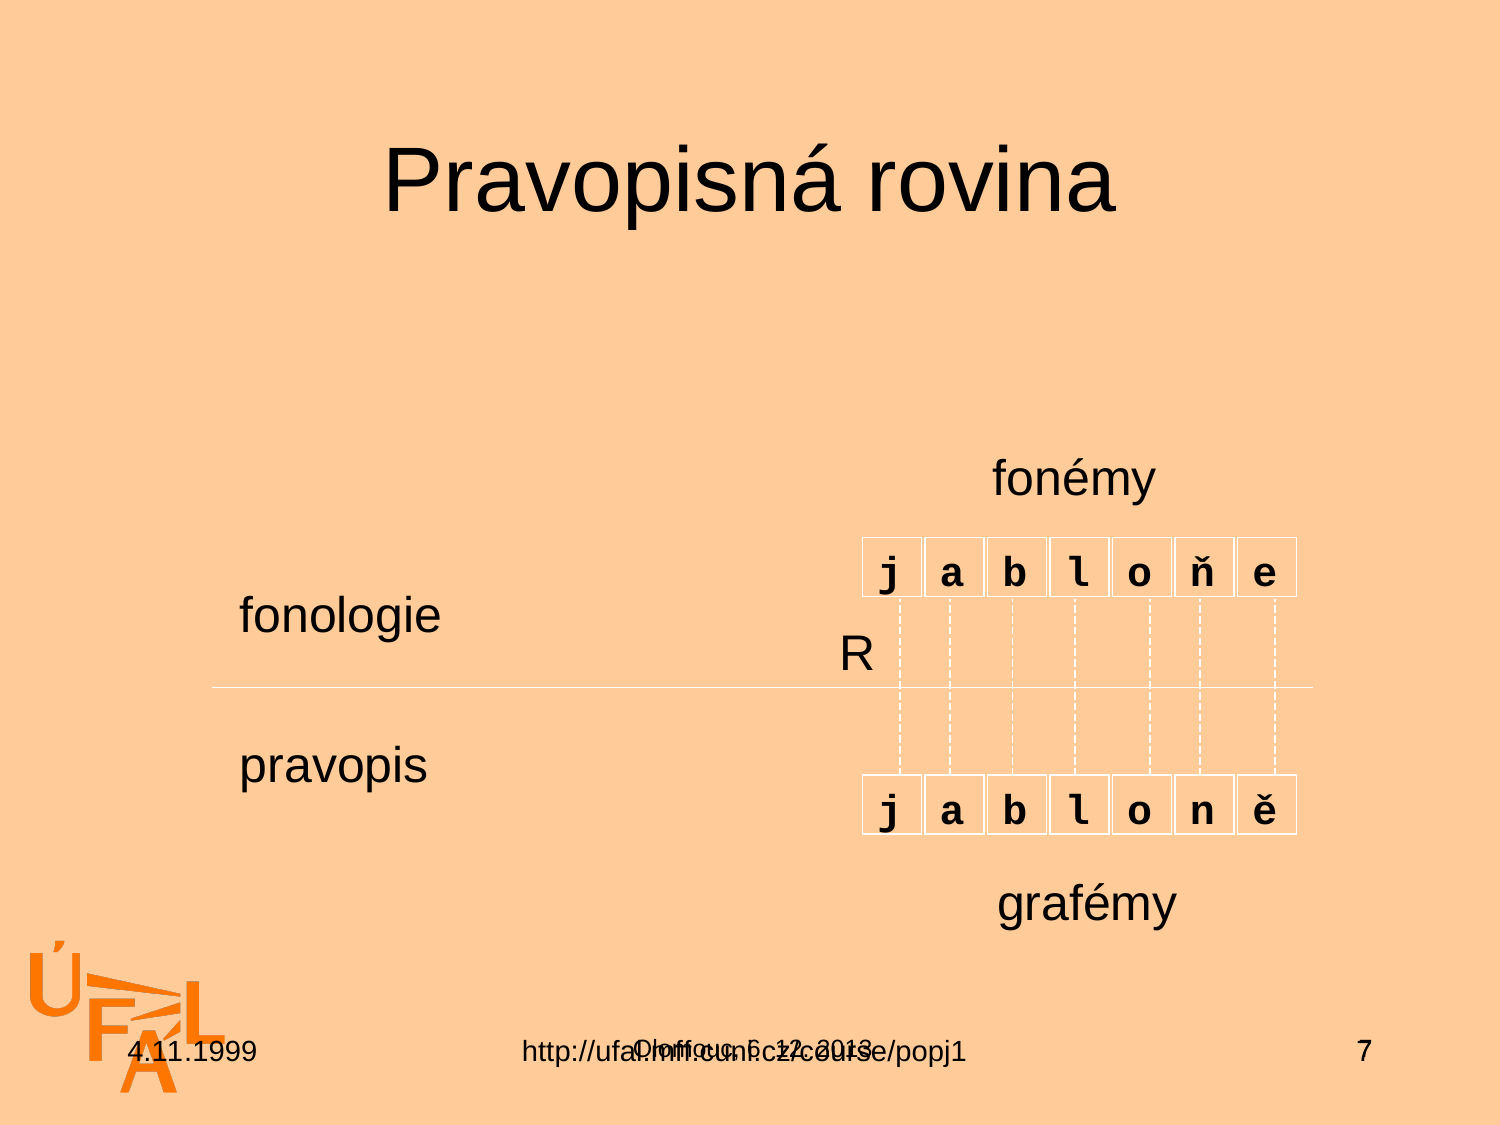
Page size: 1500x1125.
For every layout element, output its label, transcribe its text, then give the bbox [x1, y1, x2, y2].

text_box 4.11.1999 [112, 1025, 426, 1101]
text_box fonémy [937, 437, 1213, 513]
text_box R [825, 612, 888, 688]
title Pravopisná rovina [112, 62, 1388, 288]
text_box ň [1175, 537, 1237, 604]
text_box a [924, 774, 987, 841]
text_box l [1050, 774, 1112, 841]
text_box fonologie [224, 574, 501, 651]
text_box j [862, 774, 924, 841]
text_box o [1112, 537, 1175, 604]
text_box j [862, 537, 924, 604]
text_box b [987, 537, 1050, 604]
text_box pravopis [224, 724, 501, 801]
text_box a [924, 537, 987, 604]
text_box grafémy [950, 862, 1226, 938]
text_box o [1112, 774, 1175, 841]
text_box e [1237, 537, 1301, 604]
picture [29, 940, 225, 1093]
text_box http://ufal.mff.cuni.cz/course/popj1 [501, 1025, 988, 1101]
text_box l [1050, 537, 1112, 604]
text_box n [1175, 774, 1237, 841]
text_box b [987, 774, 1050, 841]
text_box <číslo> [1074, 1025, 1388, 1101]
text_box ě [1237, 774, 1301, 841]
